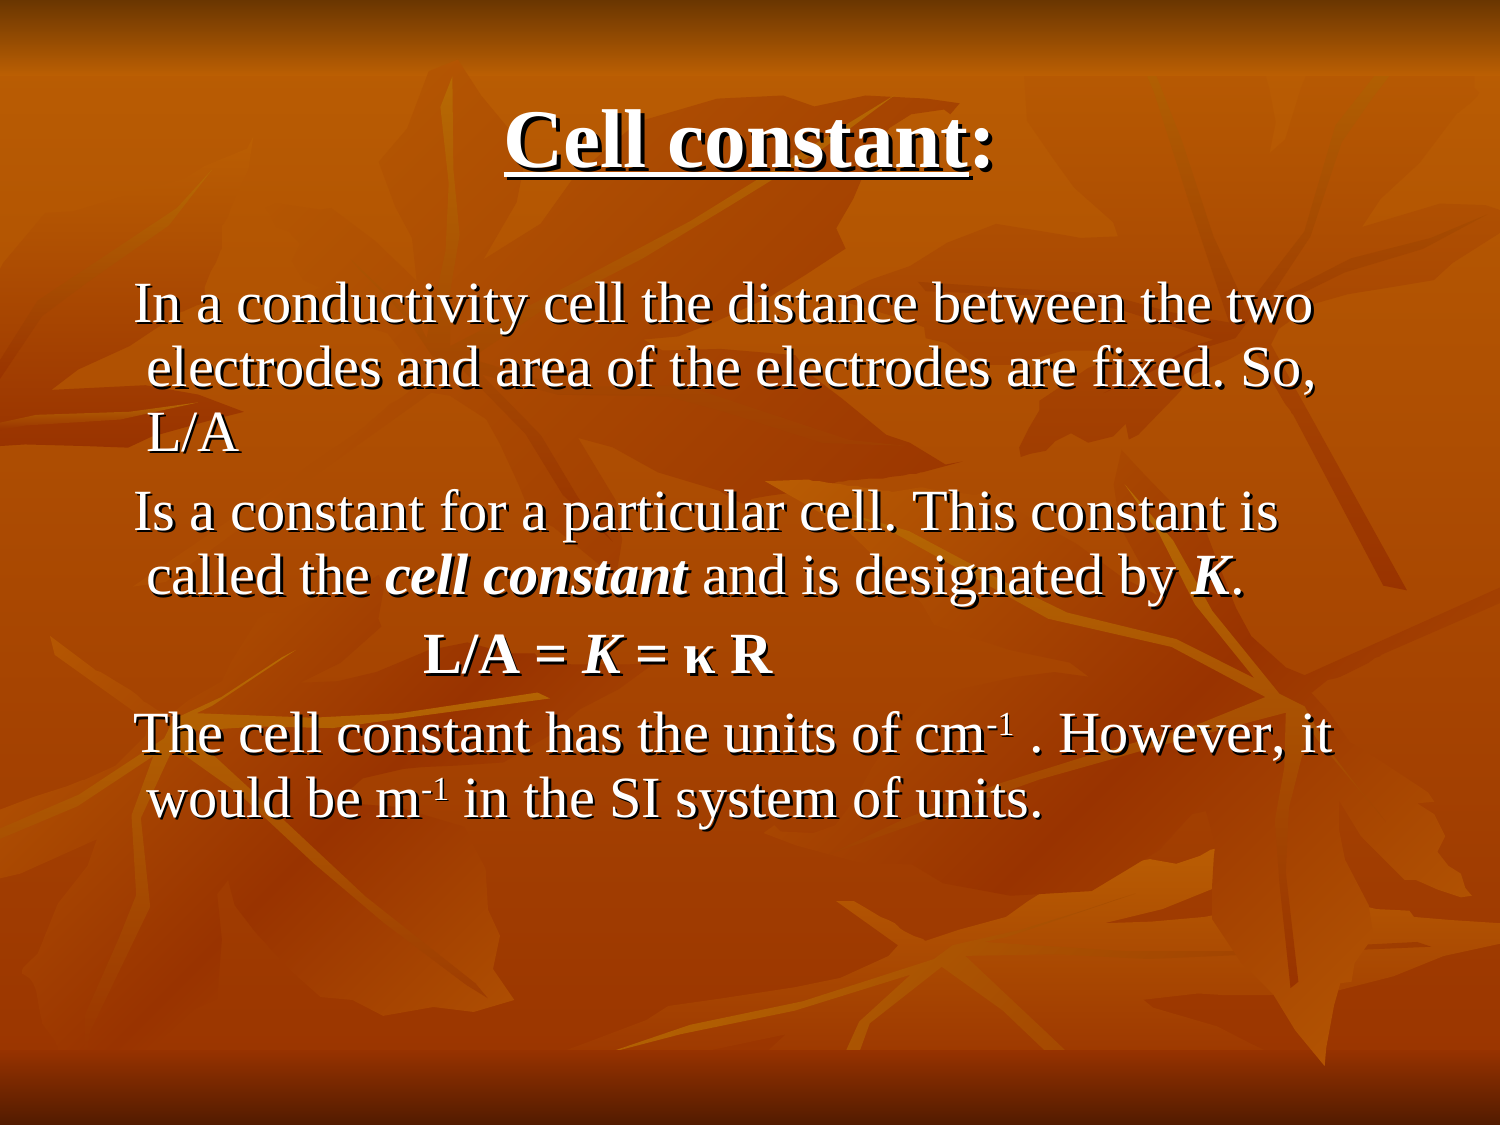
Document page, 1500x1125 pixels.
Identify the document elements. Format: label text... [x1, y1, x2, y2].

title Cell constant: [75, 45, 1426, 234]
list In a conductivity cell the distance between the two electrodes and area of the electrodes are fixed. So, L/A Is a constant for a particular cell. This constant is called the cell constant and is designated by K. L/A = K = κ R The cell constant has the units of cm-1 . However, it would be m-1 in the SI system of units. [75, 262, 1426, 1006]
